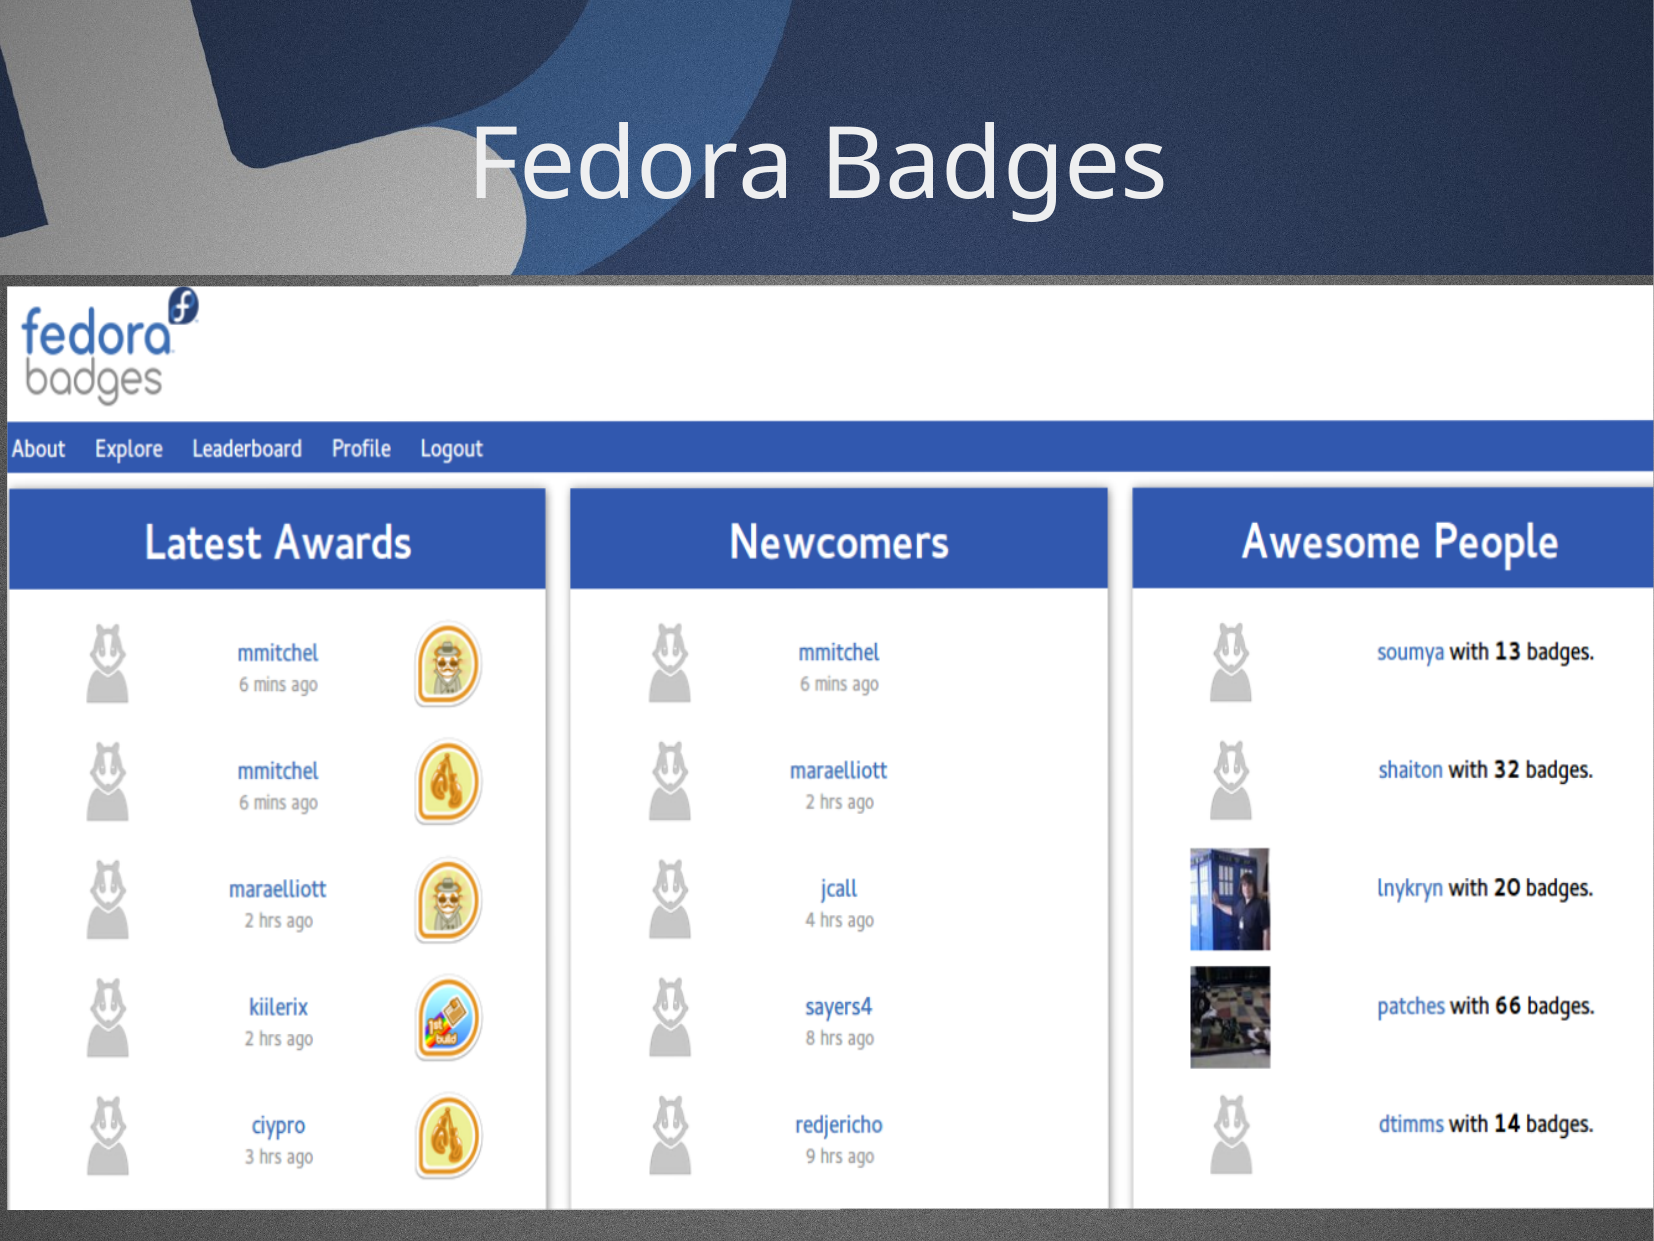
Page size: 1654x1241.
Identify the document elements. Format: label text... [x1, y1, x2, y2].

text_box Fedora Badges [60, 58, 1577, 266]
picture [0, 0, 1654, 1241]
